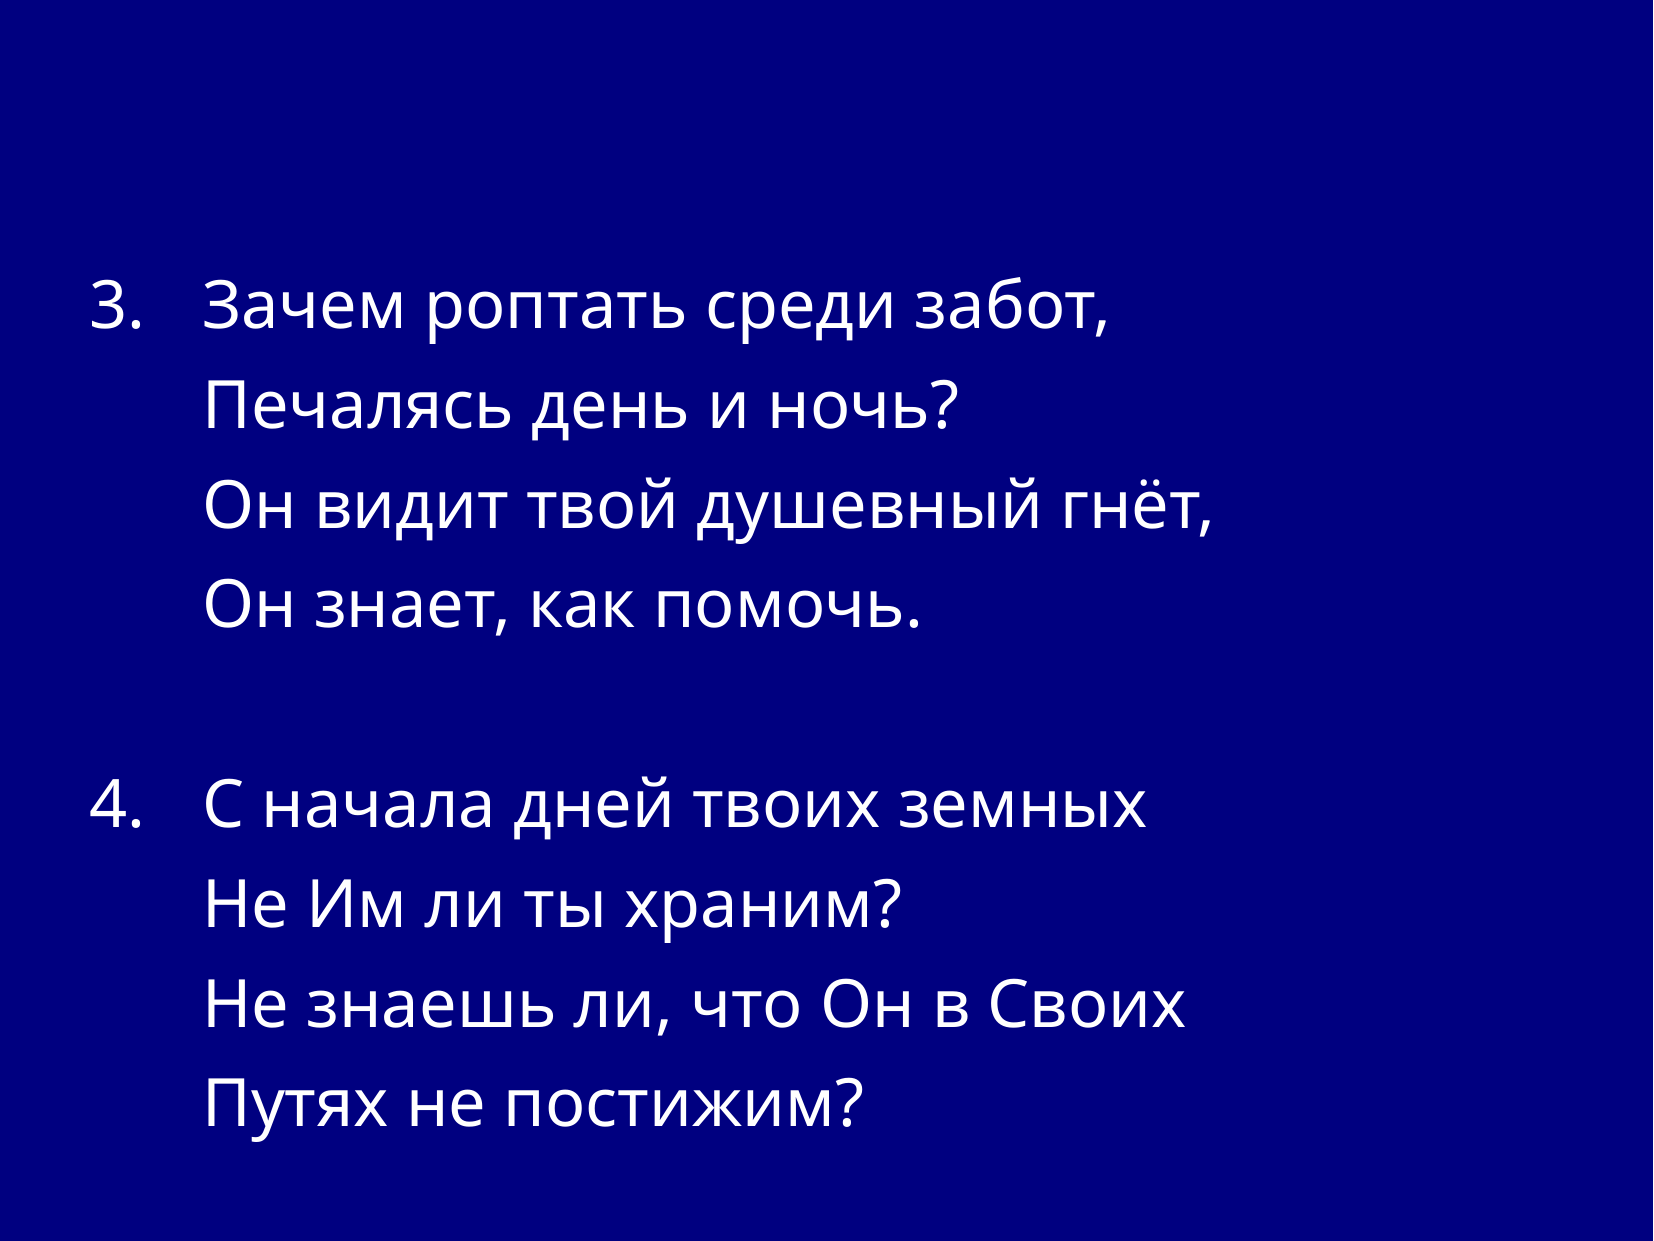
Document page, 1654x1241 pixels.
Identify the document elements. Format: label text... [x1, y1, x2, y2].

text_box 3. Зачем роптать среди забот, Печалясь день и ночь? Он видит твой душевный гнёт, Он знает, как помочь. 4. С начала дней твоих земных Не Им ли ты храним? Не знаешь ли, что Он в Своих Путях не постижим? [75, 150, 1576, 1163]
